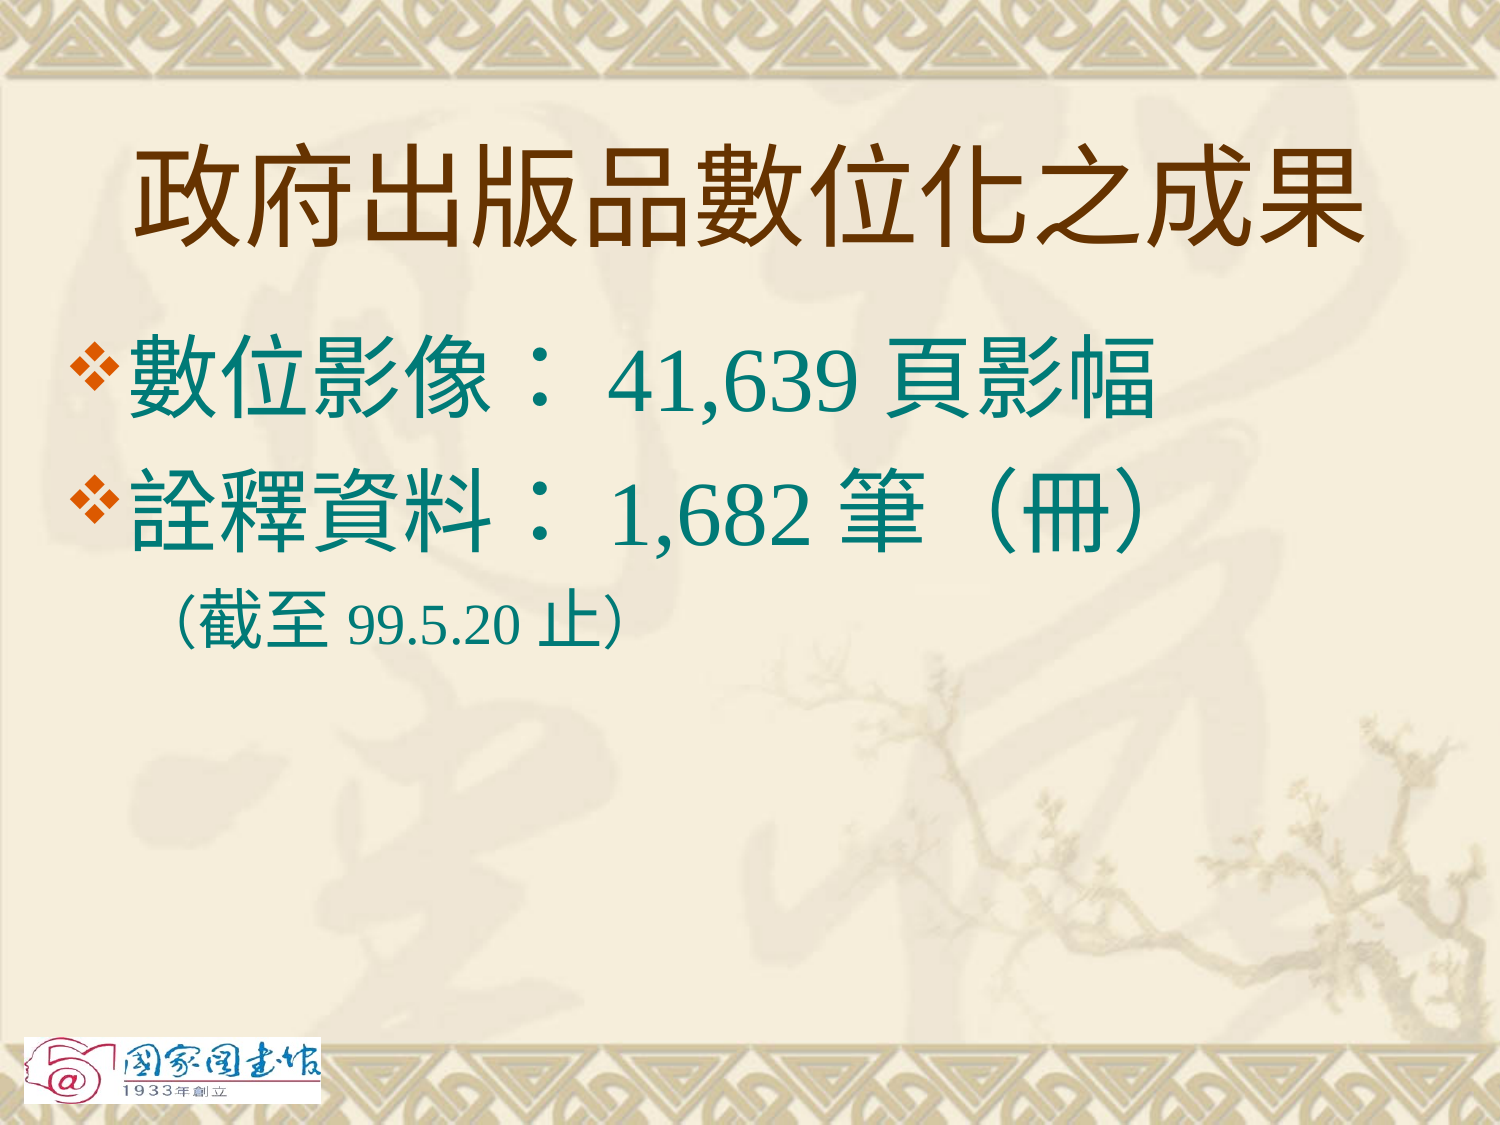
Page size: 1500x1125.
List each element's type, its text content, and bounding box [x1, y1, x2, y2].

list 數位影像：41,639頁影幅 詮釋資料：1,682筆（冊） （截至99.5.20止） [49, 312, 1451, 1001]
title 政府出版品數位化之成果 [49, 99, 1451, 288]
picture [0, 0, 1500, 1125]
